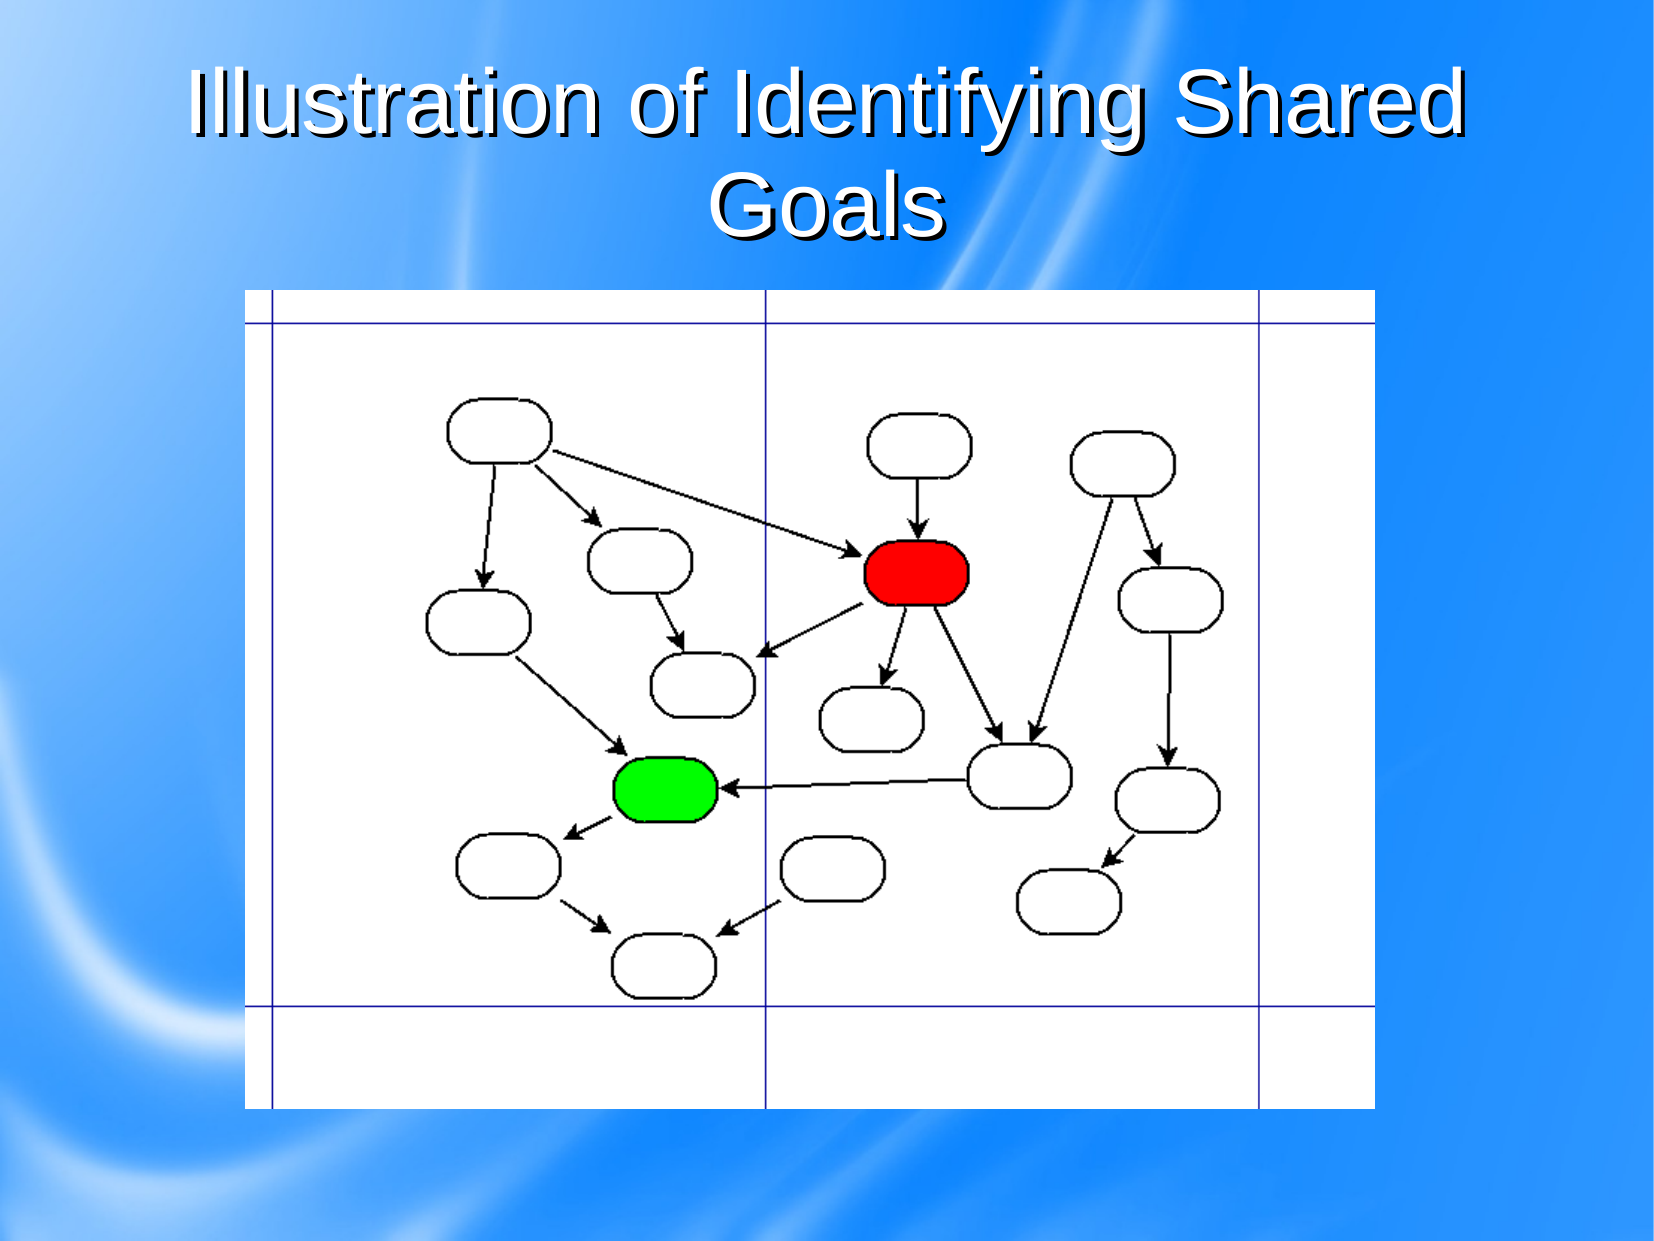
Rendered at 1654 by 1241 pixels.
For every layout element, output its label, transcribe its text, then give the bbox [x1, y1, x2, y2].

picture [0, 0, 1654, 1241]
title Illustration of Identifying Shared Goals [82, 39, 1571, 267]
